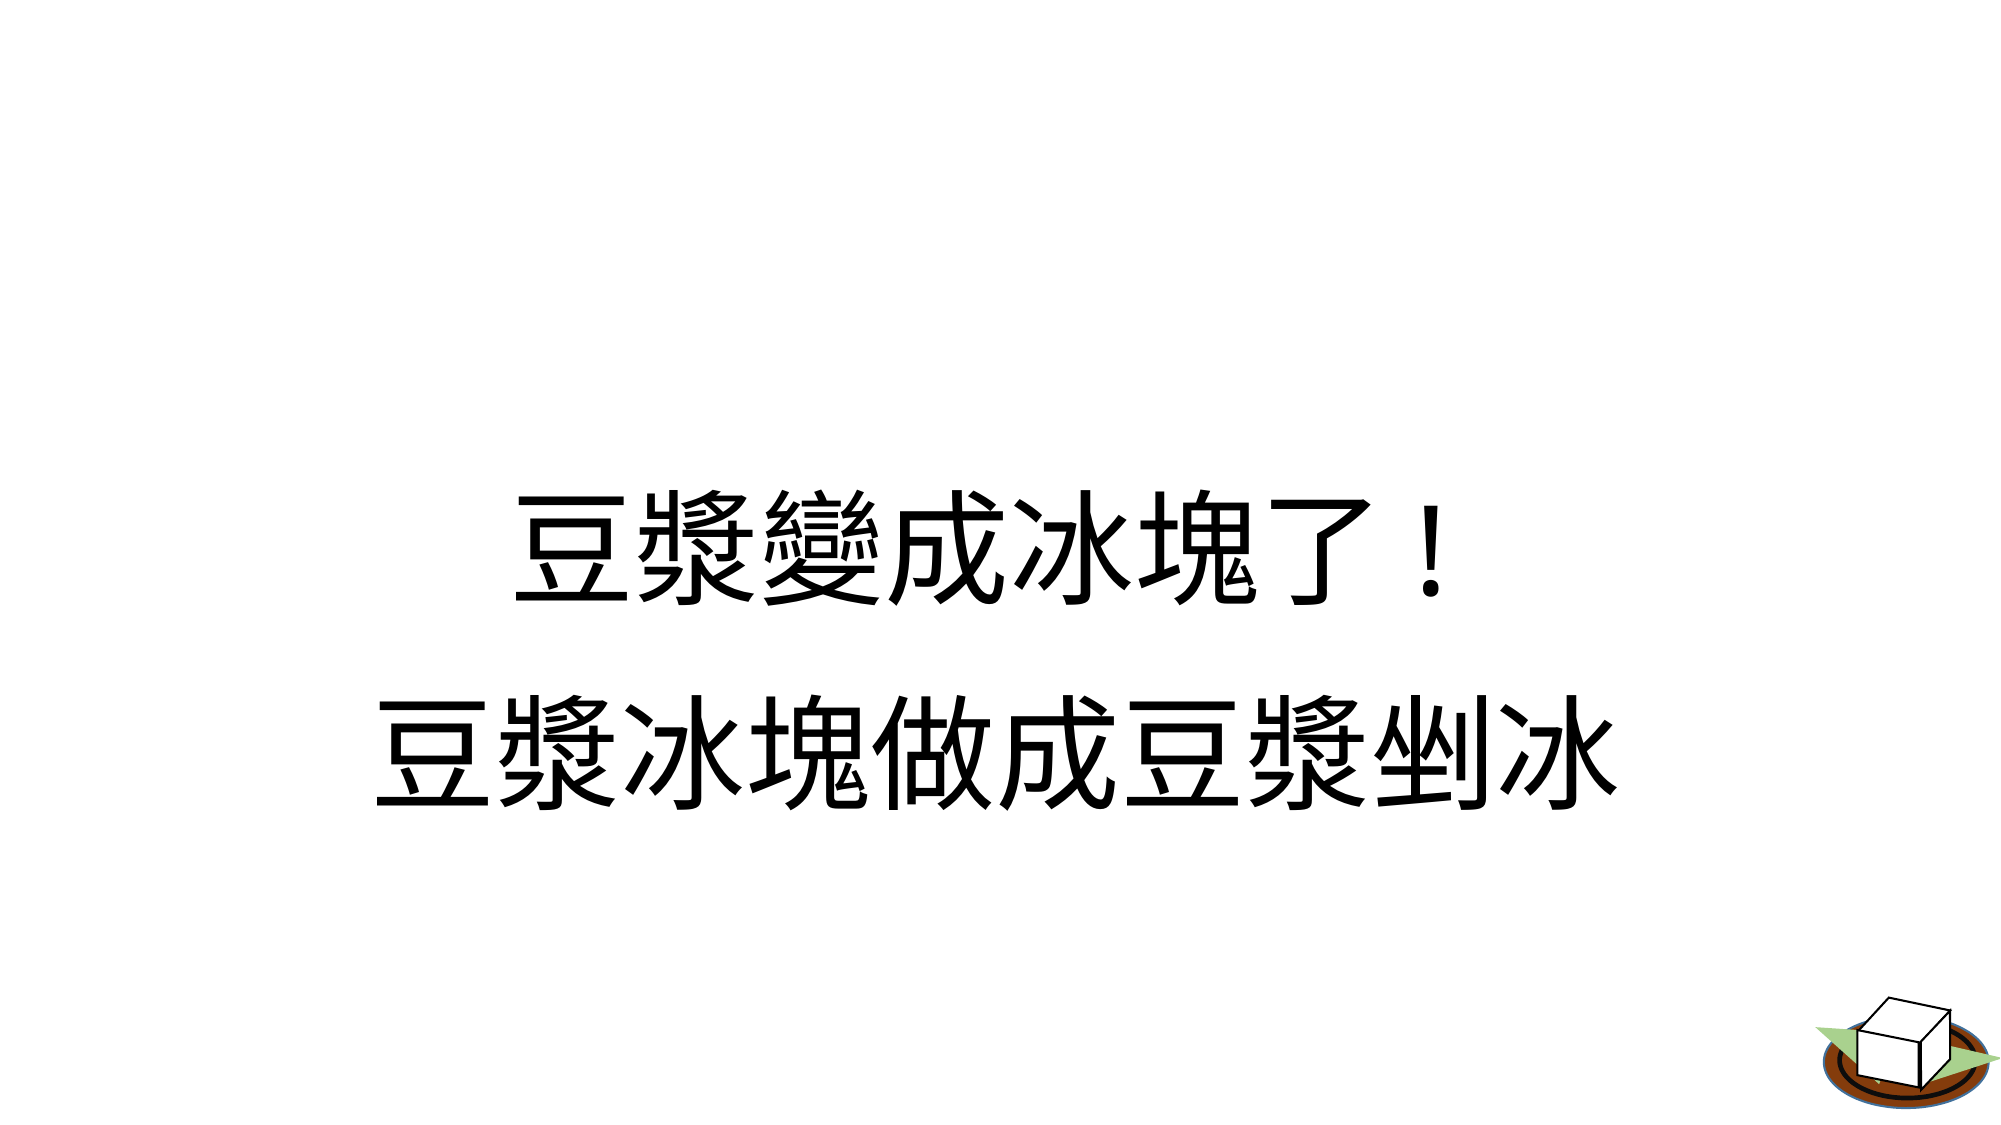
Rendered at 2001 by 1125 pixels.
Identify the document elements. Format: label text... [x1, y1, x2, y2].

text_box 豆漿冰塊做成豆漿剉冰 [355, 667, 1739, 835]
text_box [1815, 997, 2000, 1109]
text_box 豆漿變成冰塊了! [494, 462, 1878, 630]
